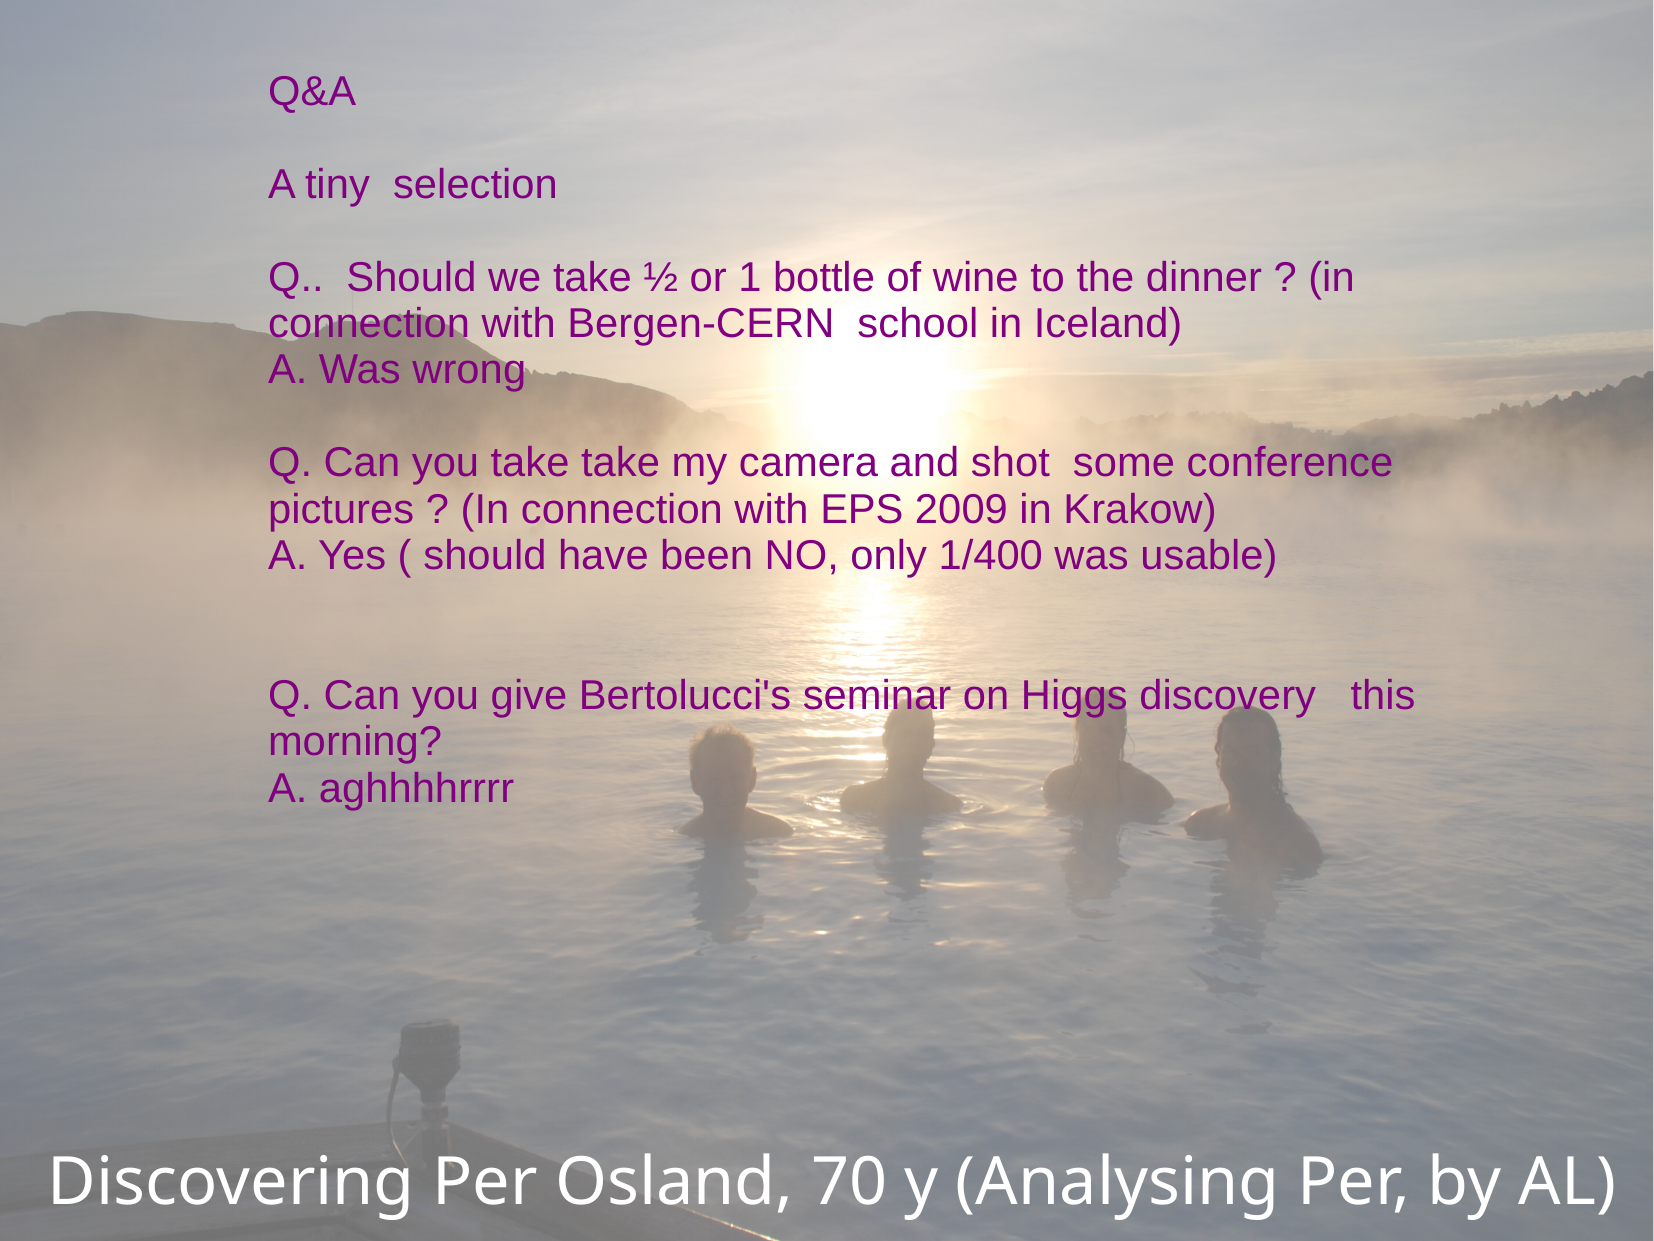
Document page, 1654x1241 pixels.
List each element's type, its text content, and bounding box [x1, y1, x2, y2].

text_box Q&A A tiny selection Q.. Should we take ½ or 1 bottle of wine to the dinner ? (in connection with Bergen-CERN school in Iceland) A. Was wrong Q. Can you take take my camera and shot some conference pictures ? (In connection with EPS 2009 in Krakow) A. Yes ( should have been NO, only 1/400 was usable) Q. Can you give Bertolucci's seminar on Higgs discovery this morning? A. aghhhhrrrr [253, 60, 1486, 856]
